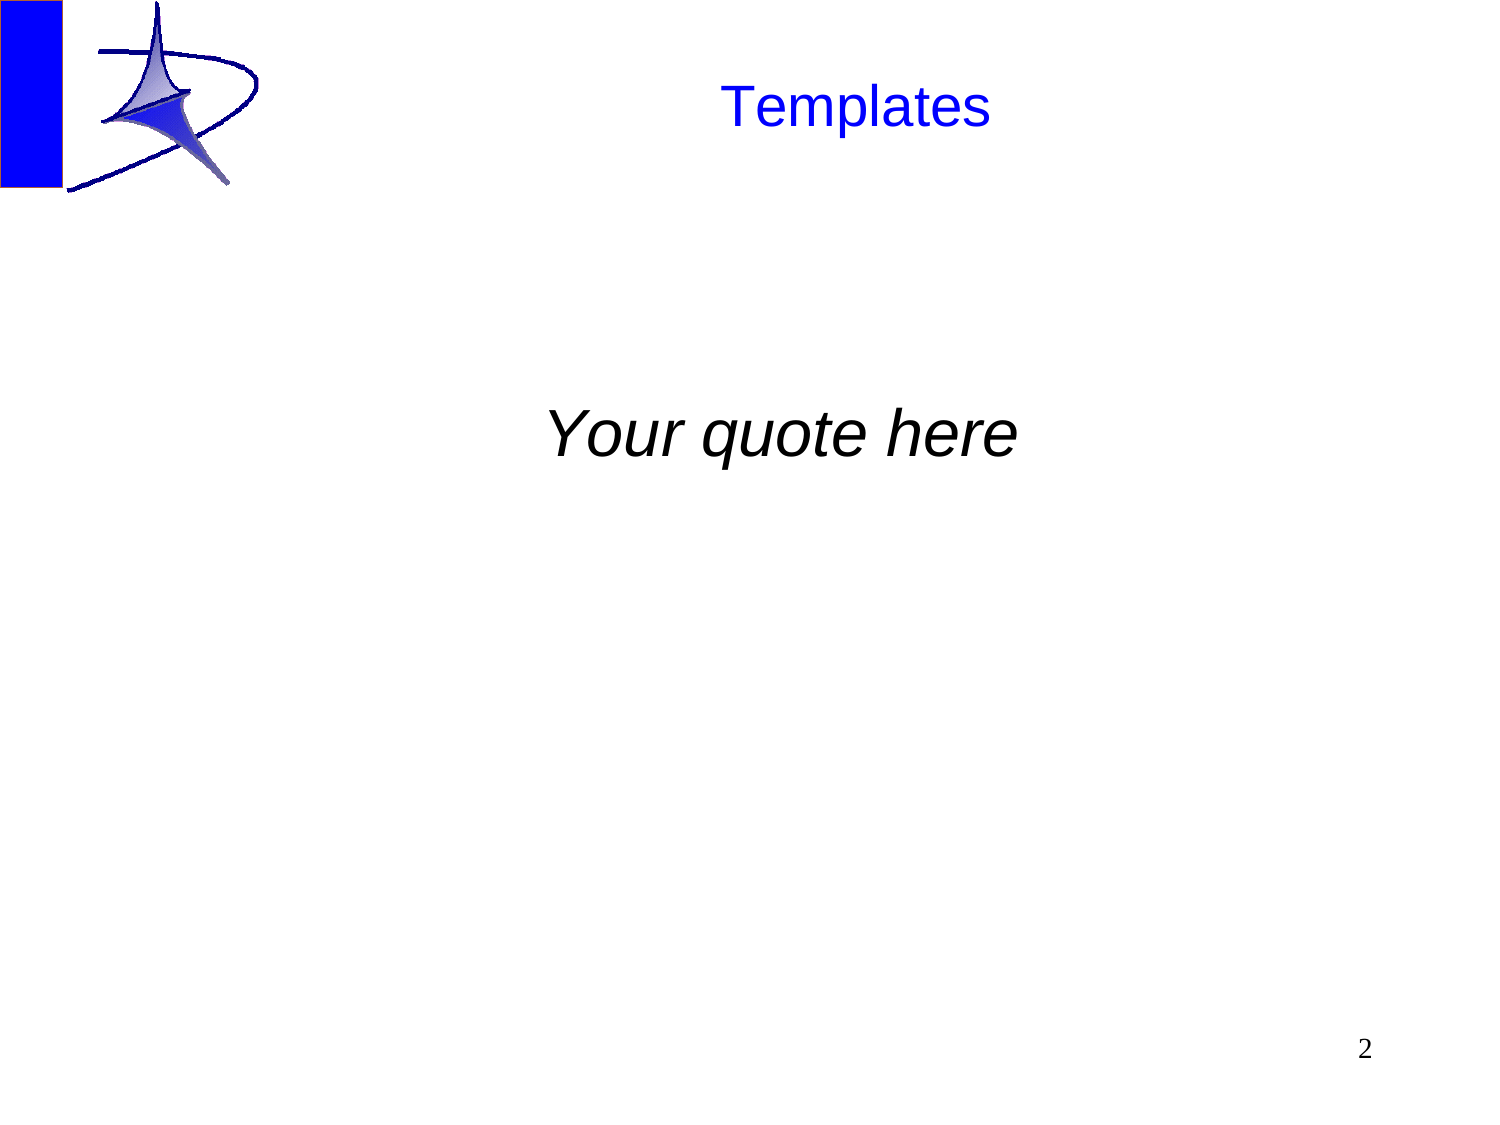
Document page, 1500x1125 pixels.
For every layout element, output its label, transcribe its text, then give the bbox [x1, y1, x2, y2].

picture [62, 0, 263, 197]
list Your quote here [112, 388, 1450, 625]
title Templates [262, 24, 1450, 188]
